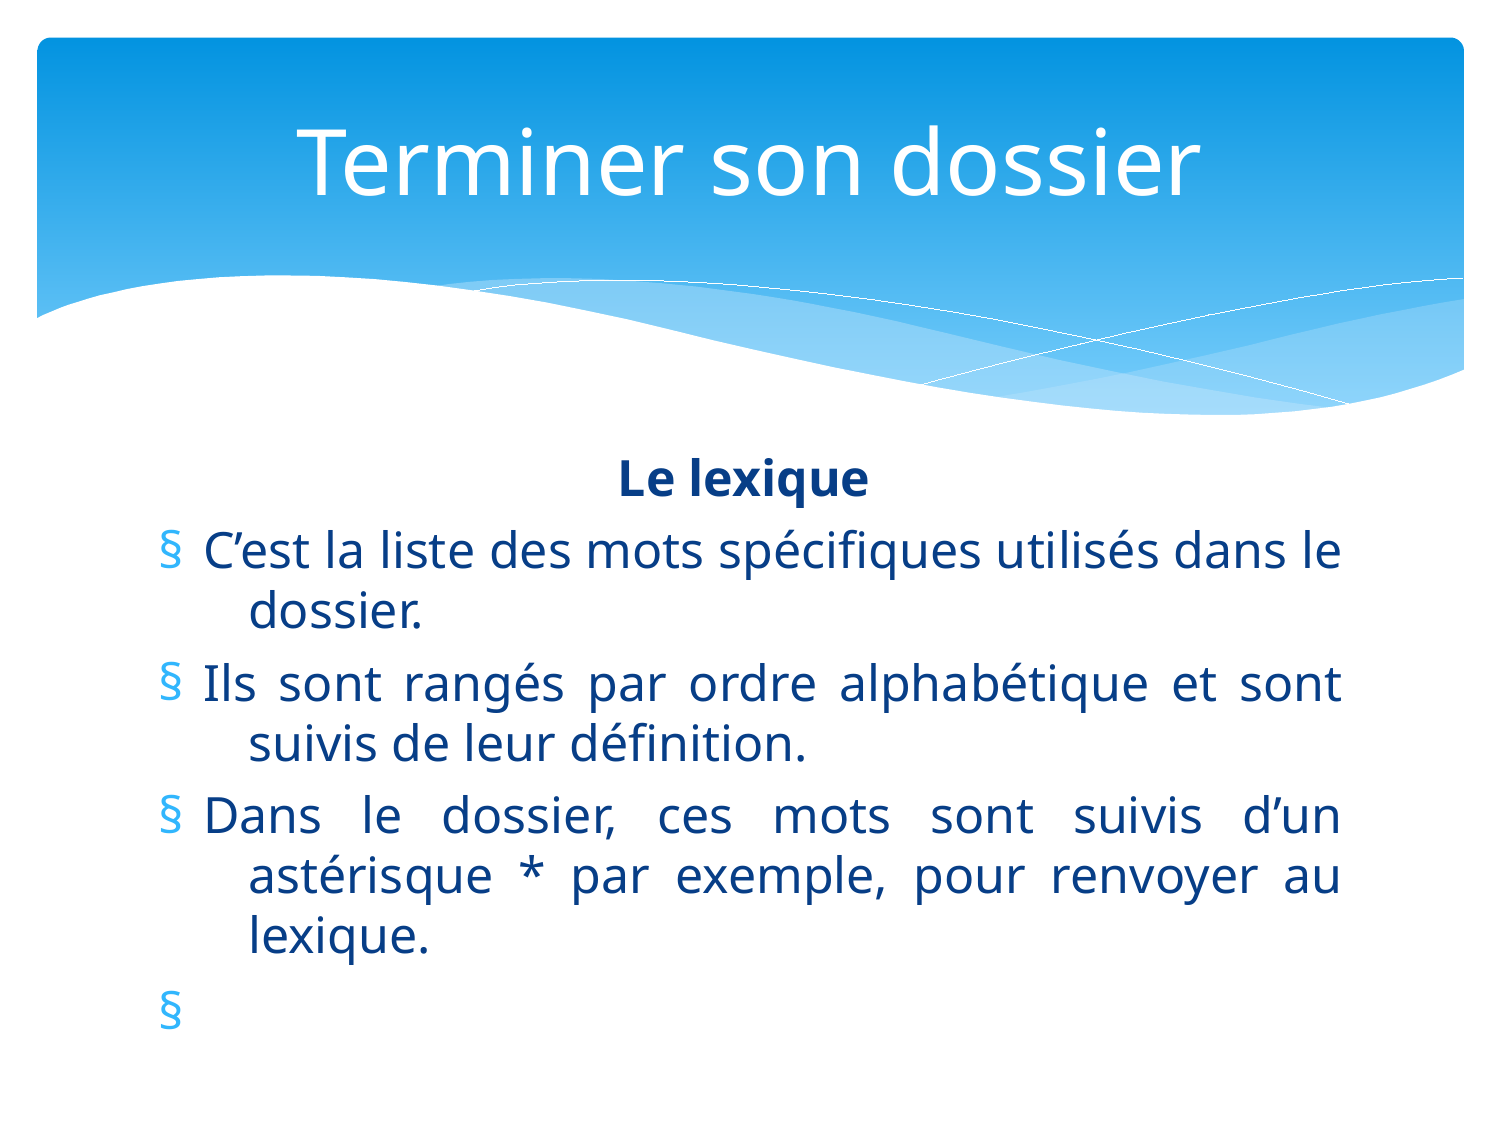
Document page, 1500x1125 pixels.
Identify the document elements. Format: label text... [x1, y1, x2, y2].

list Le lexique C’est la liste des mots spécifiques utilisés dans le dossier. Ils sont rangés par ordre alphabétique et sont suivis de leur définition. Dans le dossier, ces mots sont suivis d’un astérisque * par exemple, pour renvoyer au lexique. [143, 438, 1359, 1005]
title Terminer son dossier [75, 55, 1426, 262]
